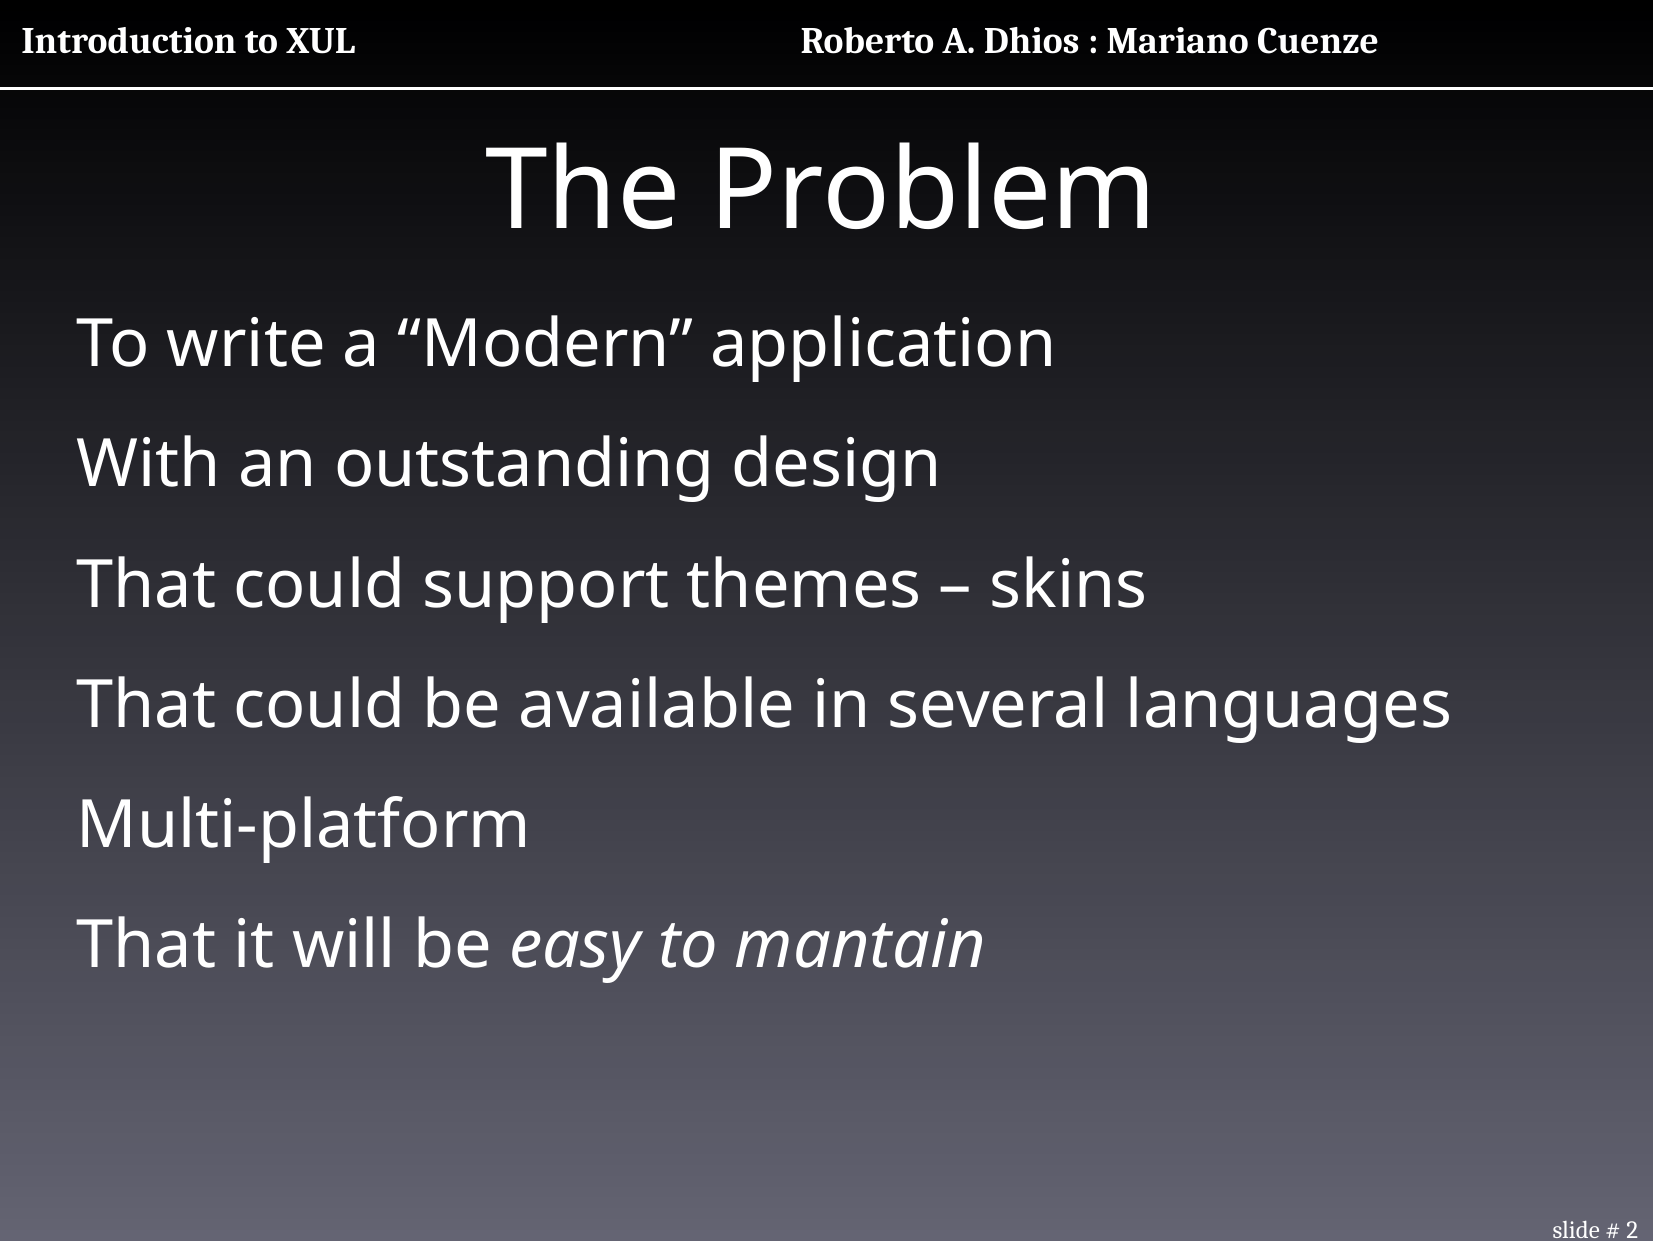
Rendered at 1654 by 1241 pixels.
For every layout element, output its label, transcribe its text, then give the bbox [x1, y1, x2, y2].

list To write a “Modern” application With an outstanding design That could support themes – skins That could be available in several languages Multi-platform That it will be easy to mantain [59, 295, 1595, 988]
text_box Introduction to XUL Roberto A. Dhios : Mariano Cuenze [6, 12, 1653, 71]
title The Problem [18, 88, 1625, 281]
